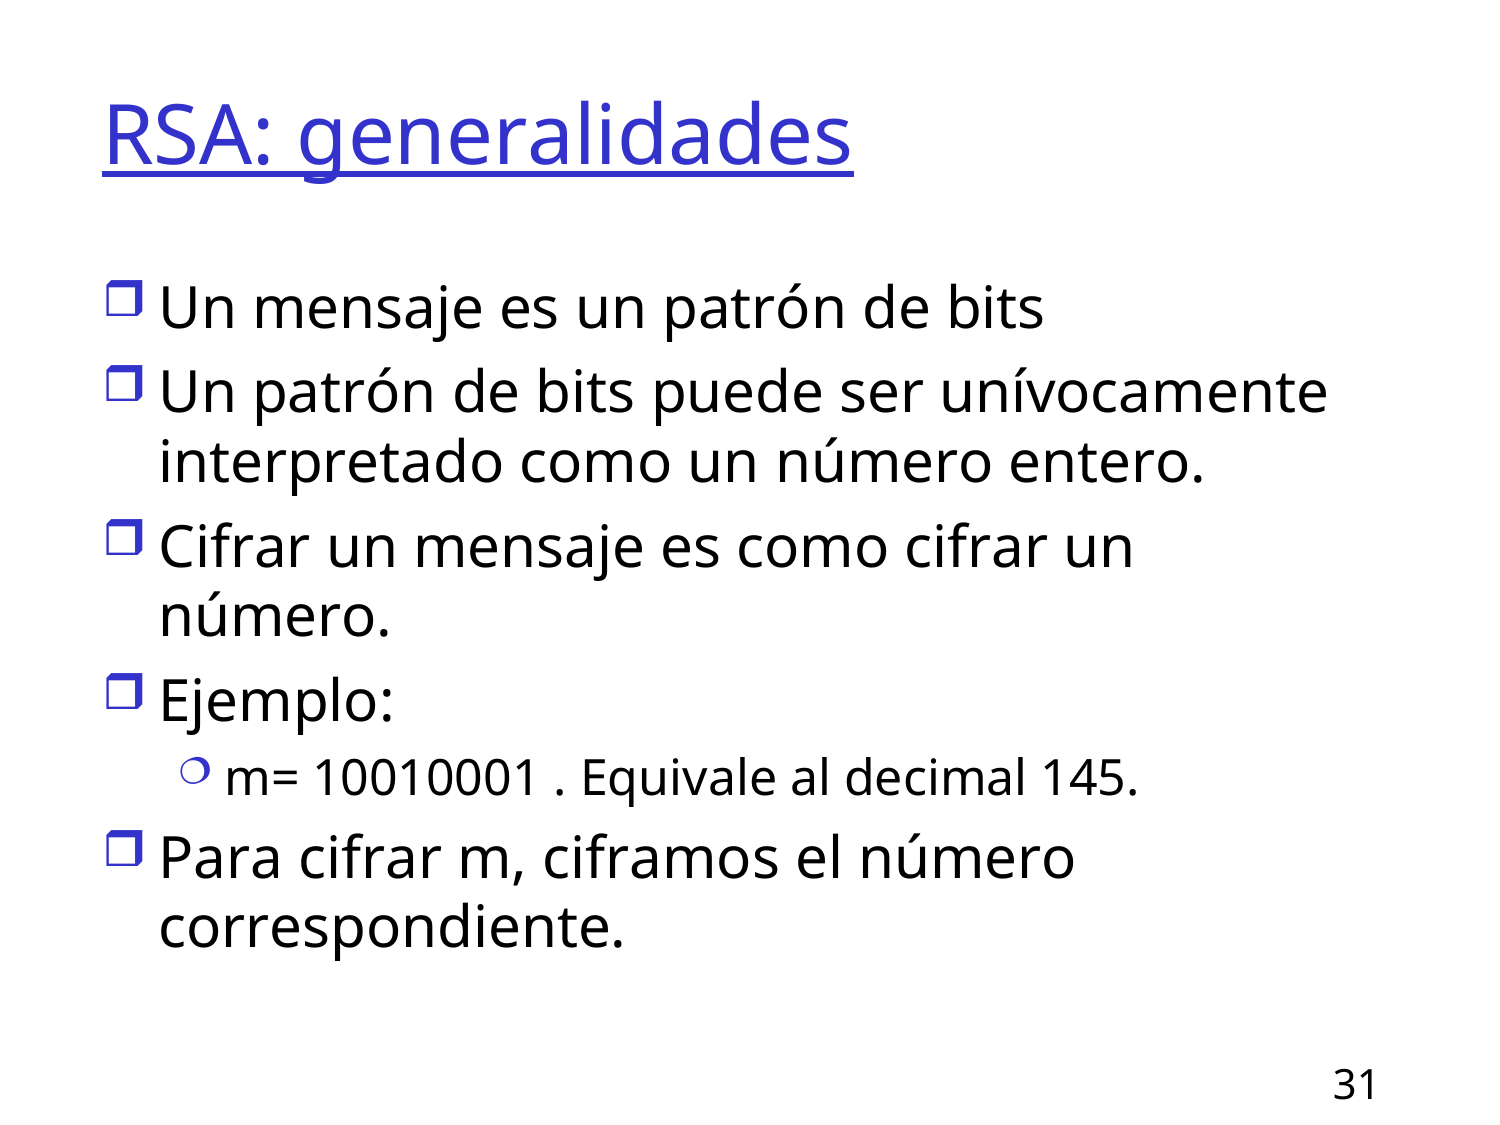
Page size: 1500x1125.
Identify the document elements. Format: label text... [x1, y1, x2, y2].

title RSA: generalidades [87, 23, 1363, 239]
list Un mensaje es un patrón de bits Un patrón de bits puede ser unívocamente interpretado como un número entero. Cifrar un mensaje es como cifrar un número. Ejemplo: m= 10010001 . Equivale al decimal 145. Para cifrar m, ciframos el número correspondiente. [87, 262, 1363, 1006]
